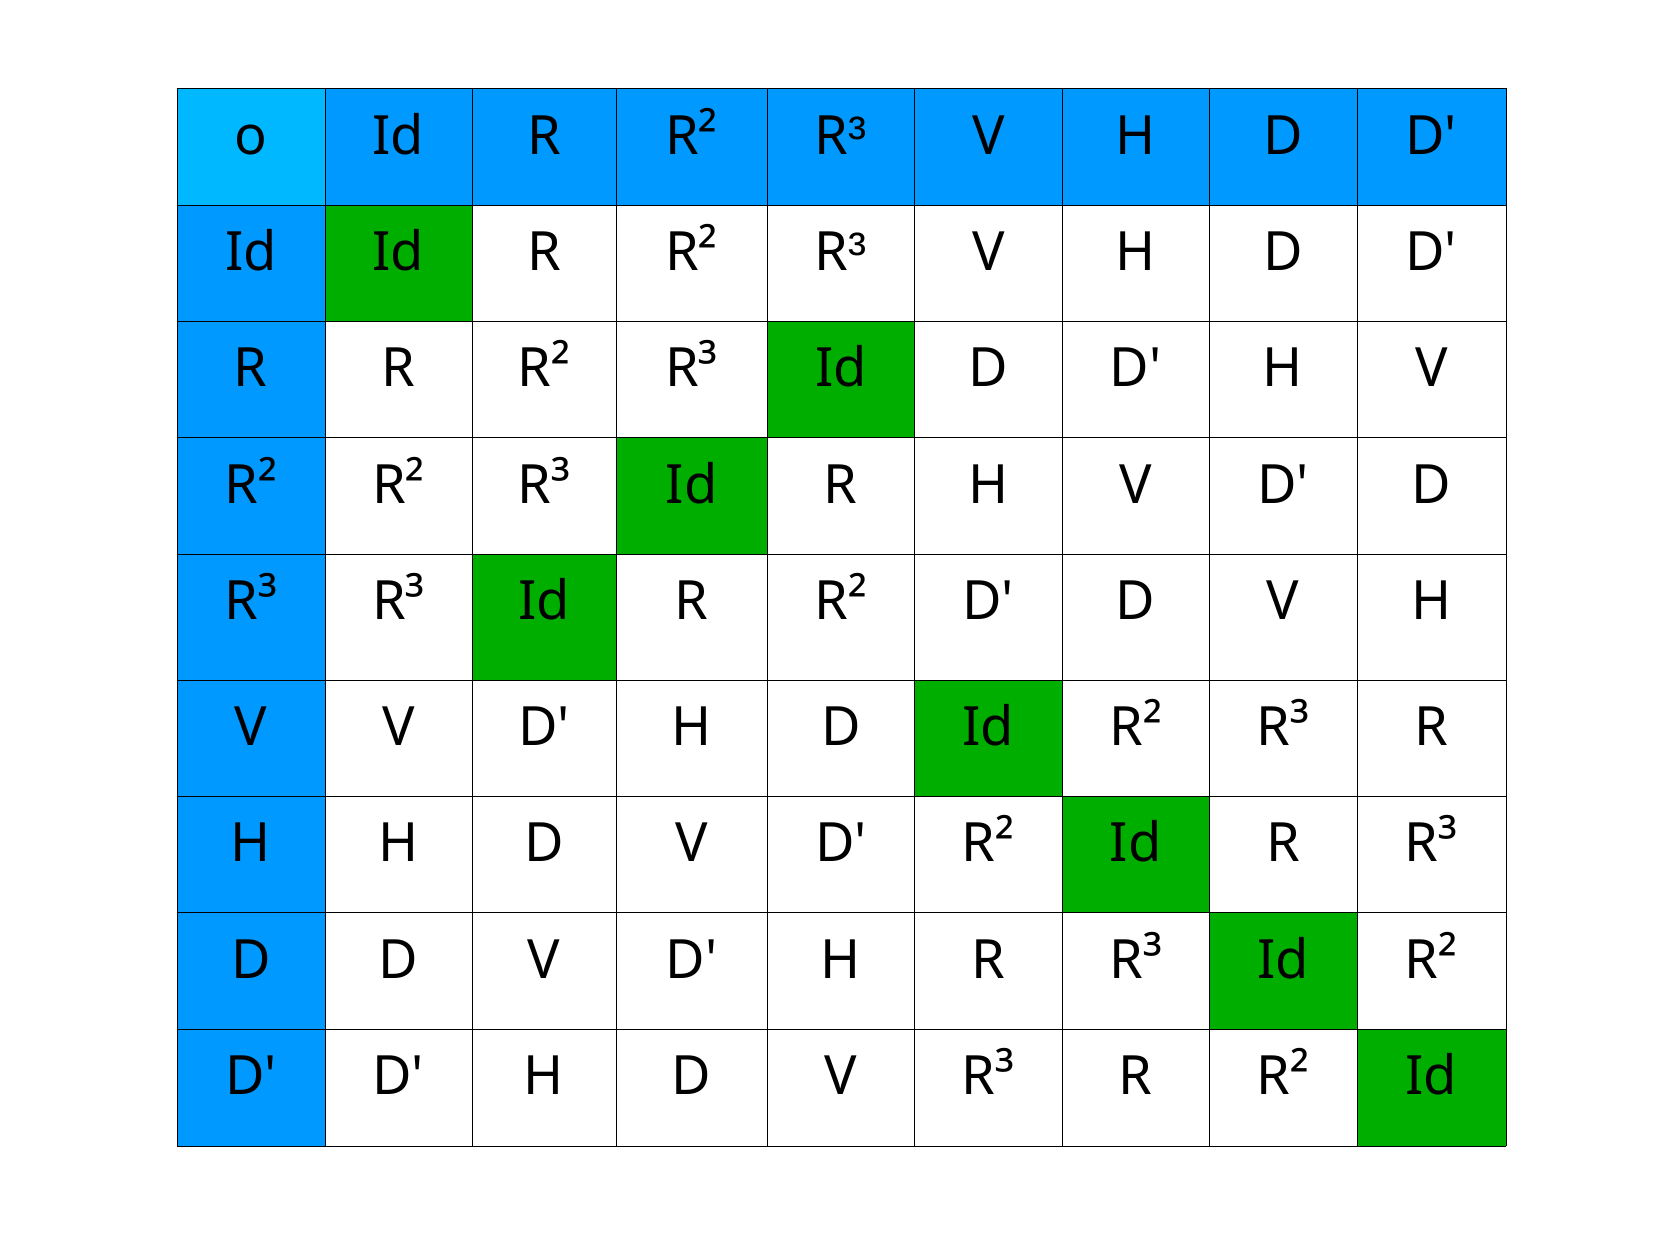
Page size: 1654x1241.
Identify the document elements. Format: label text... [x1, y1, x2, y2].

table_cell R [178, 322, 325, 437]
table_cell V [1063, 438, 1209, 554]
table_cell D' [1358, 206, 1506, 321]
table_cell R³ [1063, 913, 1209, 1029]
table_cell D' [326, 1030, 472, 1146]
table_cell H [768, 913, 914, 1029]
table_cell D [768, 681, 914, 796]
table_cell V [178, 681, 325, 796]
table_cell R² [768, 555, 914, 680]
table_cell D [1210, 206, 1357, 321]
table_cell D' [1210, 438, 1357, 554]
table_cell R² [1358, 913, 1506, 1029]
table_cell R³ [1358, 797, 1506, 912]
table_cell D' [473, 681, 616, 796]
table_cell V [617, 797, 767, 912]
table_cell R³ [915, 1030, 1062, 1146]
table_cell D [617, 1030, 767, 1146]
table_cell D [1063, 555, 1209, 680]
table_cell R [326, 322, 472, 437]
table_cell R [915, 913, 1062, 1029]
table_cell V [326, 681, 472, 796]
table_cell V [473, 913, 616, 1029]
table_cell R [1063, 1030, 1209, 1146]
table_cell Id [1063, 797, 1209, 912]
table_cell R² [1063, 681, 1209, 796]
table_cell H [178, 797, 325, 912]
table_cell R [617, 555, 767, 680]
table_cell H [1358, 555, 1506, 680]
table_cell Id [473, 555, 616, 680]
table_cell D' [768, 797, 914, 912]
table_cell H [1063, 206, 1209, 321]
table_cell D' [915, 555, 1062, 680]
table_cell V [1358, 322, 1506, 437]
table_cell V [1210, 555, 1357, 680]
table_cell R² [473, 322, 616, 437]
table_cell Id [326, 206, 472, 321]
table_cell R³ [473, 438, 616, 554]
table_cell H [326, 797, 472, 912]
table_cell D [1358, 438, 1506, 554]
table_cell R [473, 206, 616, 321]
table_cell D [178, 913, 325, 1029]
table_cell R [768, 438, 914, 554]
table_cell R³ [326, 555, 472, 680]
table_cell R [1358, 681, 1506, 796]
table_header H [1063, 89, 1209, 205]
table_header V [915, 89, 1062, 205]
table_cell R² [178, 438, 325, 554]
table_cell R² [326, 438, 472, 554]
table_cell Id [178, 206, 325, 321]
table_cell R³ [1210, 681, 1357, 796]
table_cell R³ [768, 206, 914, 321]
table_cell D' [1063, 322, 1209, 437]
table_cell R² [915, 797, 1062, 912]
table_header o [178, 89, 325, 205]
table_cell Id [915, 681, 1062, 796]
table_cell R³ [178, 555, 325, 680]
table_cell Id [617, 438, 767, 554]
table_cell Id [1358, 1030, 1506, 1146]
table_header Id [326, 89, 472, 205]
table_cell Id [768, 322, 914, 437]
table_cell D' [178, 1030, 325, 1146]
table_cell D [915, 322, 1062, 437]
table_cell H [473, 1030, 616, 1146]
table_header D [1210, 89, 1357, 205]
table_cell D [473, 797, 616, 912]
table_cell H [617, 681, 767, 796]
table_cell V [915, 206, 1062, 321]
table_cell V [768, 1030, 914, 1146]
table_cell R³ [617, 322, 767, 437]
table_cell Id [1210, 913, 1357, 1029]
table_cell D [326, 913, 472, 1029]
table_cell R² [617, 206, 767, 321]
table_header R² [617, 89, 767, 205]
table_header R [473, 89, 616, 205]
table_cell D' [617, 913, 767, 1029]
table_header R³ [768, 89, 914, 205]
table_header D' [1358, 89, 1506, 205]
table_cell R [1210, 797, 1357, 912]
table_cell H [915, 438, 1062, 554]
table_cell H [1210, 322, 1357, 437]
table_cell R² [1210, 1030, 1357, 1146]
